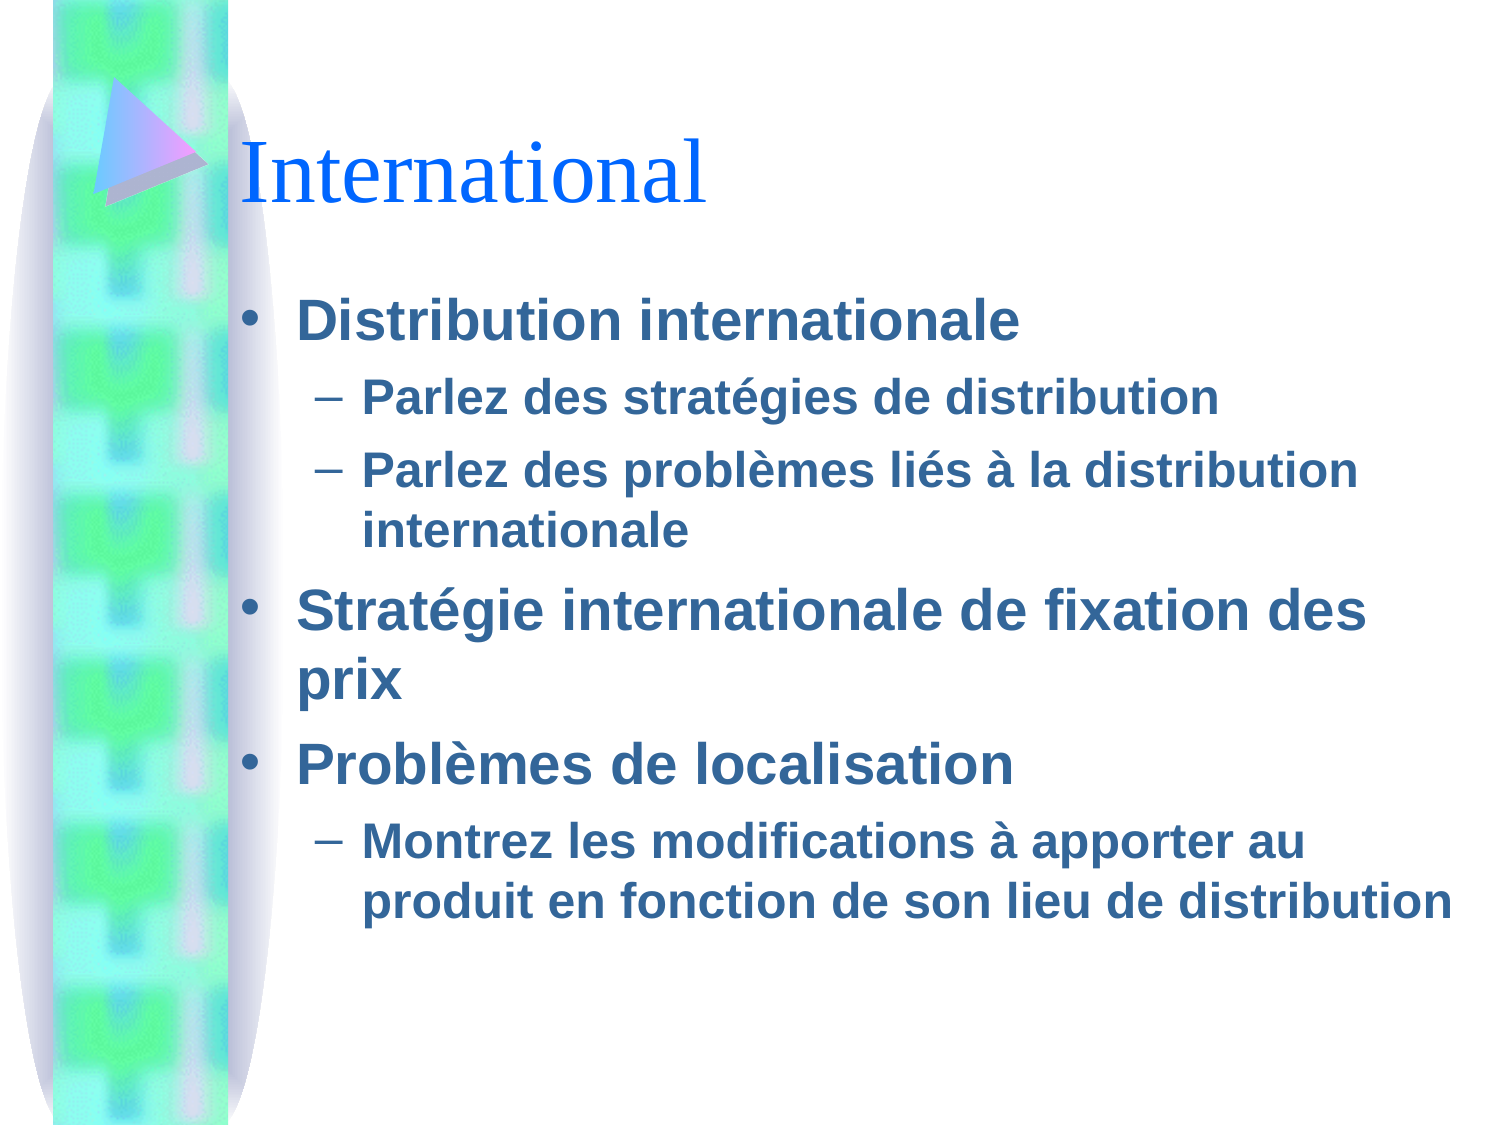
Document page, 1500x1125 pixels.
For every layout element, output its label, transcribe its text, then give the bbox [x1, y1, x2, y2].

title International [224, 40, 1500, 229]
list Distribution internationale Parlez des stratégies de distribution Parlez des problèmes liés à la distribution internationale Stratégie internationale de fixation des prix Problèmes de localisation Montrez les modifications à apporter au produit en fonction de son lieu de distribution [224, 275, 1500, 951]
picture [53, 0, 229, 1125]
